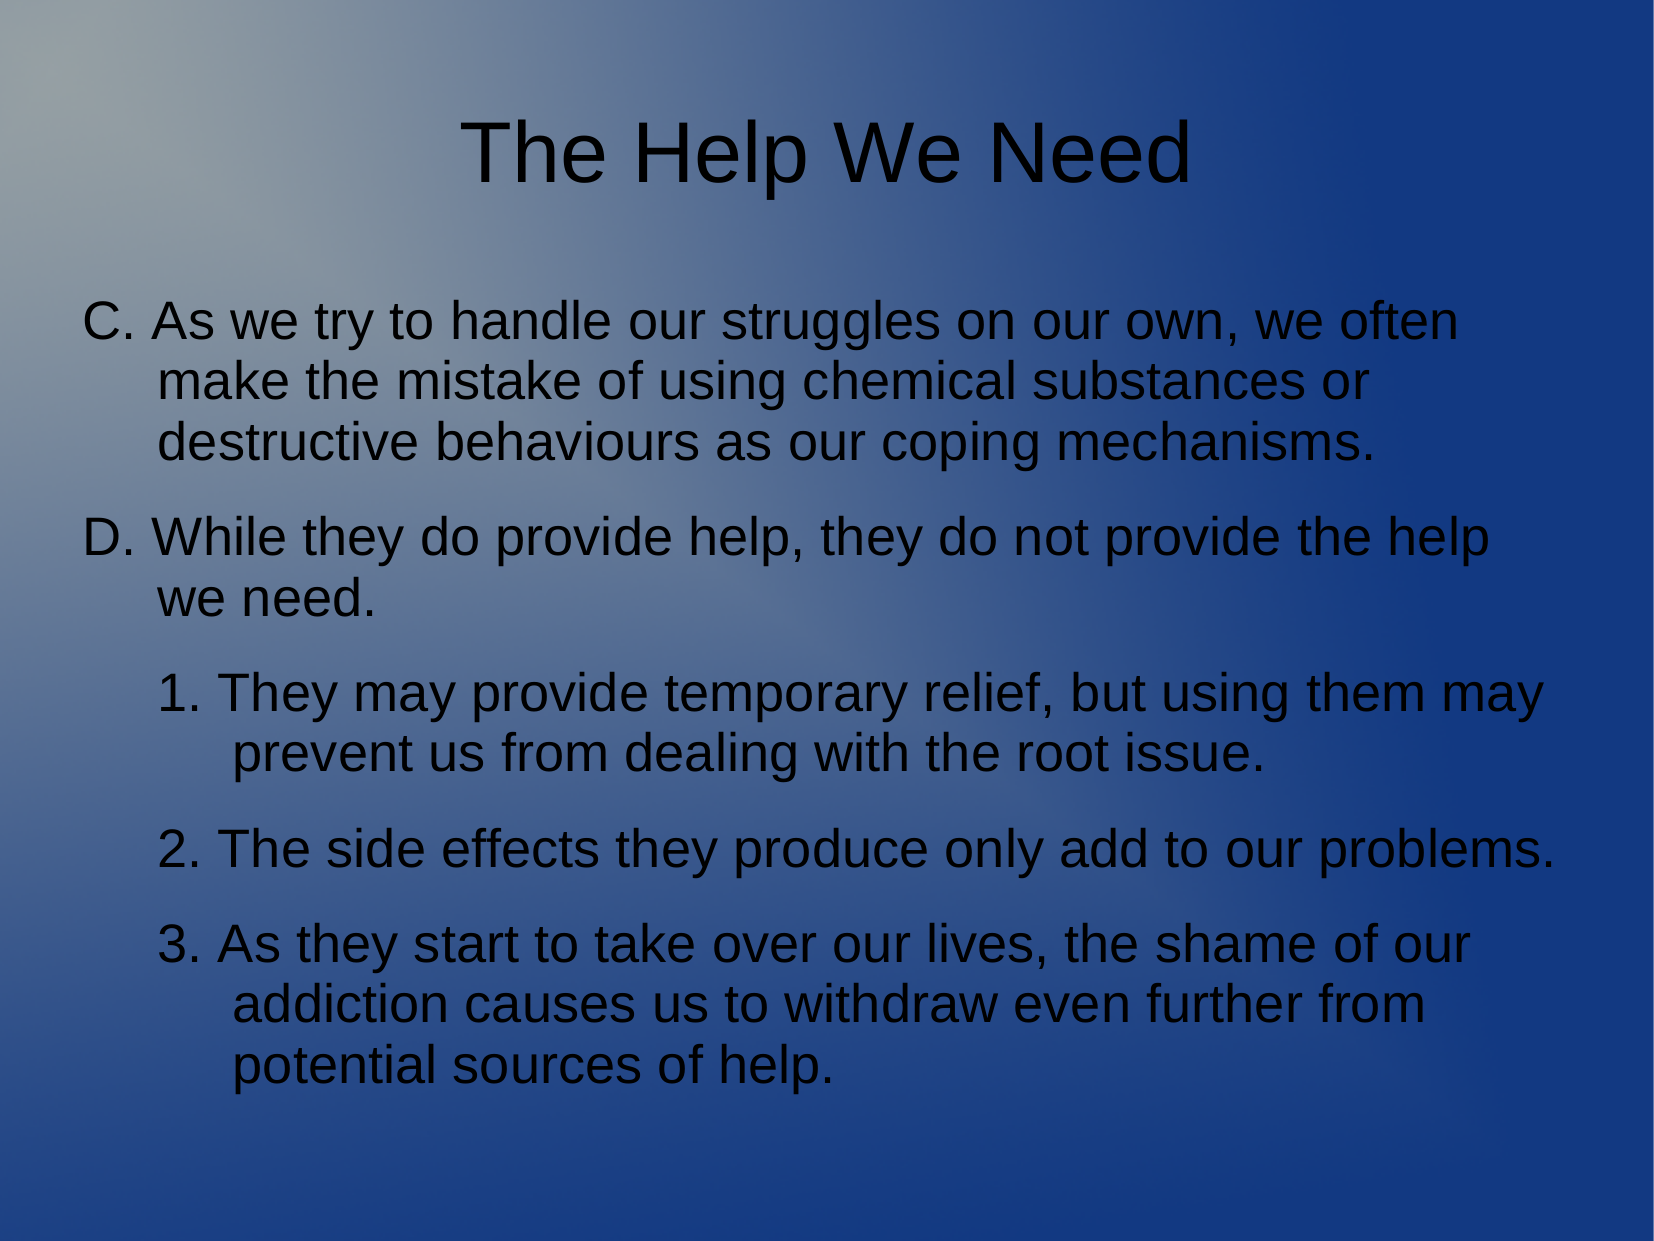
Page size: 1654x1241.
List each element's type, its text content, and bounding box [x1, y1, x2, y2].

subtitle C. As we try to handle our struggles on our own, we often make the mistake of using chemical substances or destructive behaviours as our coping mechanisms. D. While they do provide help, they do not provide the help we need. 1. They may provide temporary relief, but using them may prevent us from dealing with the root issue. 2. The side effects they produce only add to our problems. 3. As they start to take over our lives, the shame of our addiction causes us to withdraw even further from potential sources of help. [82, 290, 1571, 1109]
picture [0, 0, 1654, 1241]
title The Help We Need [82, 49, 1571, 257]
